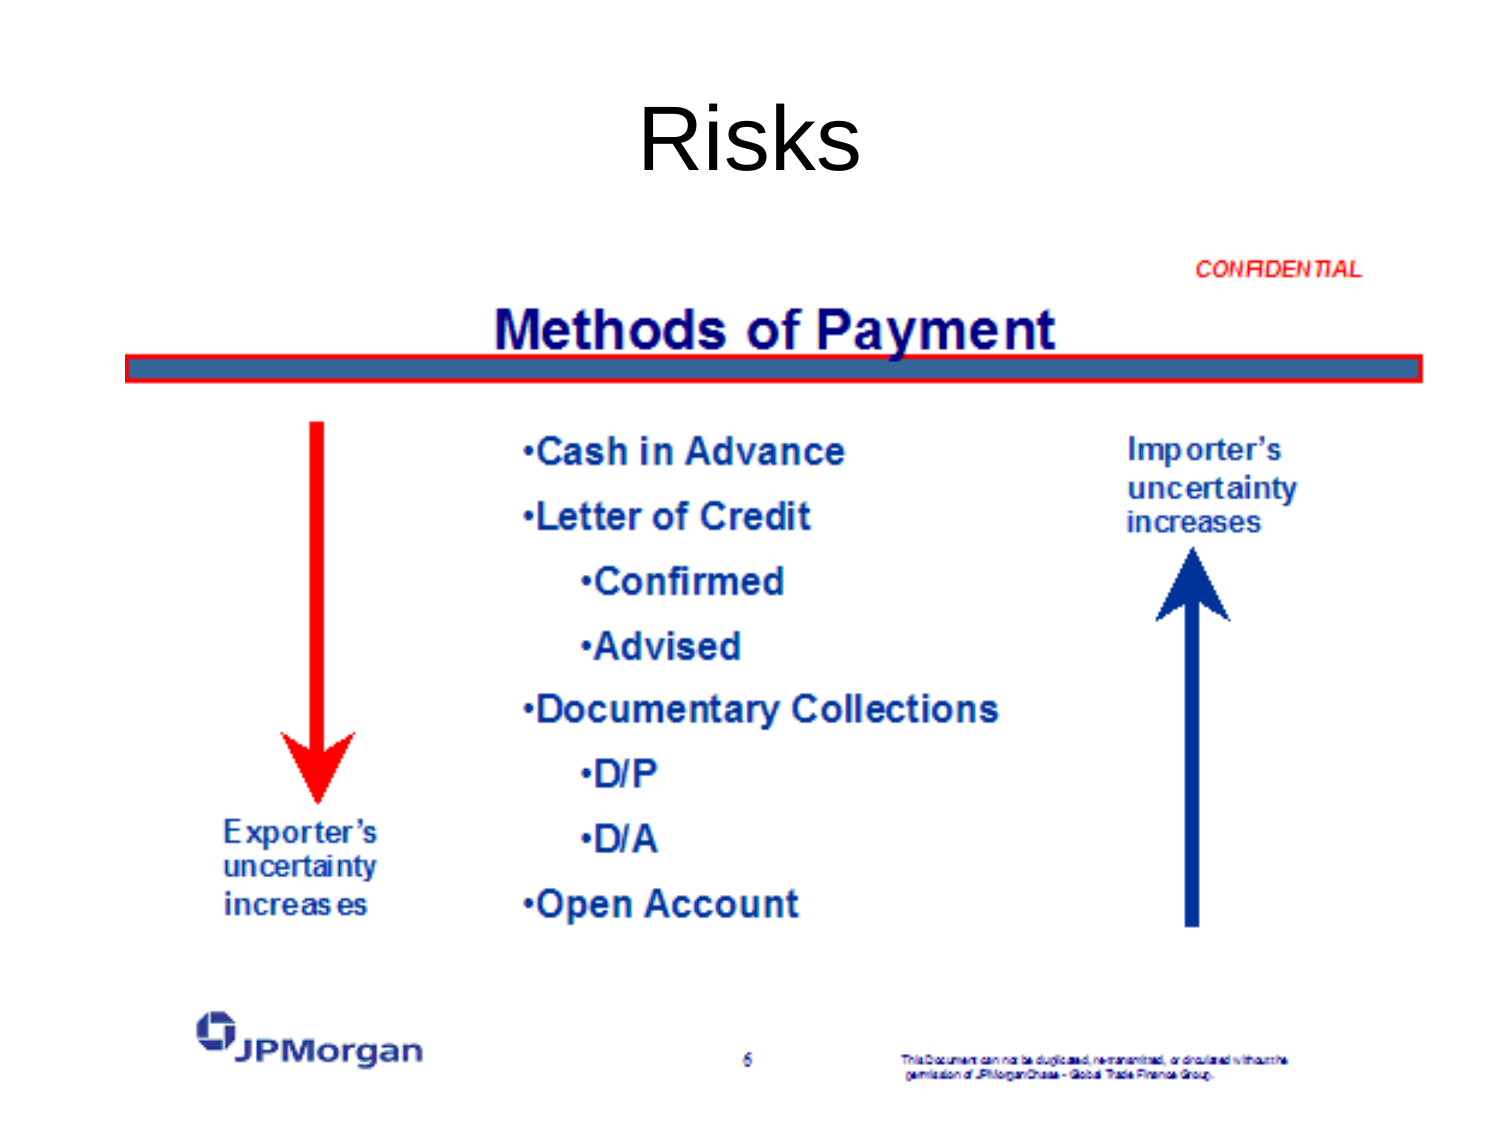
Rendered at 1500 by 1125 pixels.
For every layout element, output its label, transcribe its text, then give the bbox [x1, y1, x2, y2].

picture [125, 249, 1426, 1118]
title Risks [75, 45, 1426, 233]
